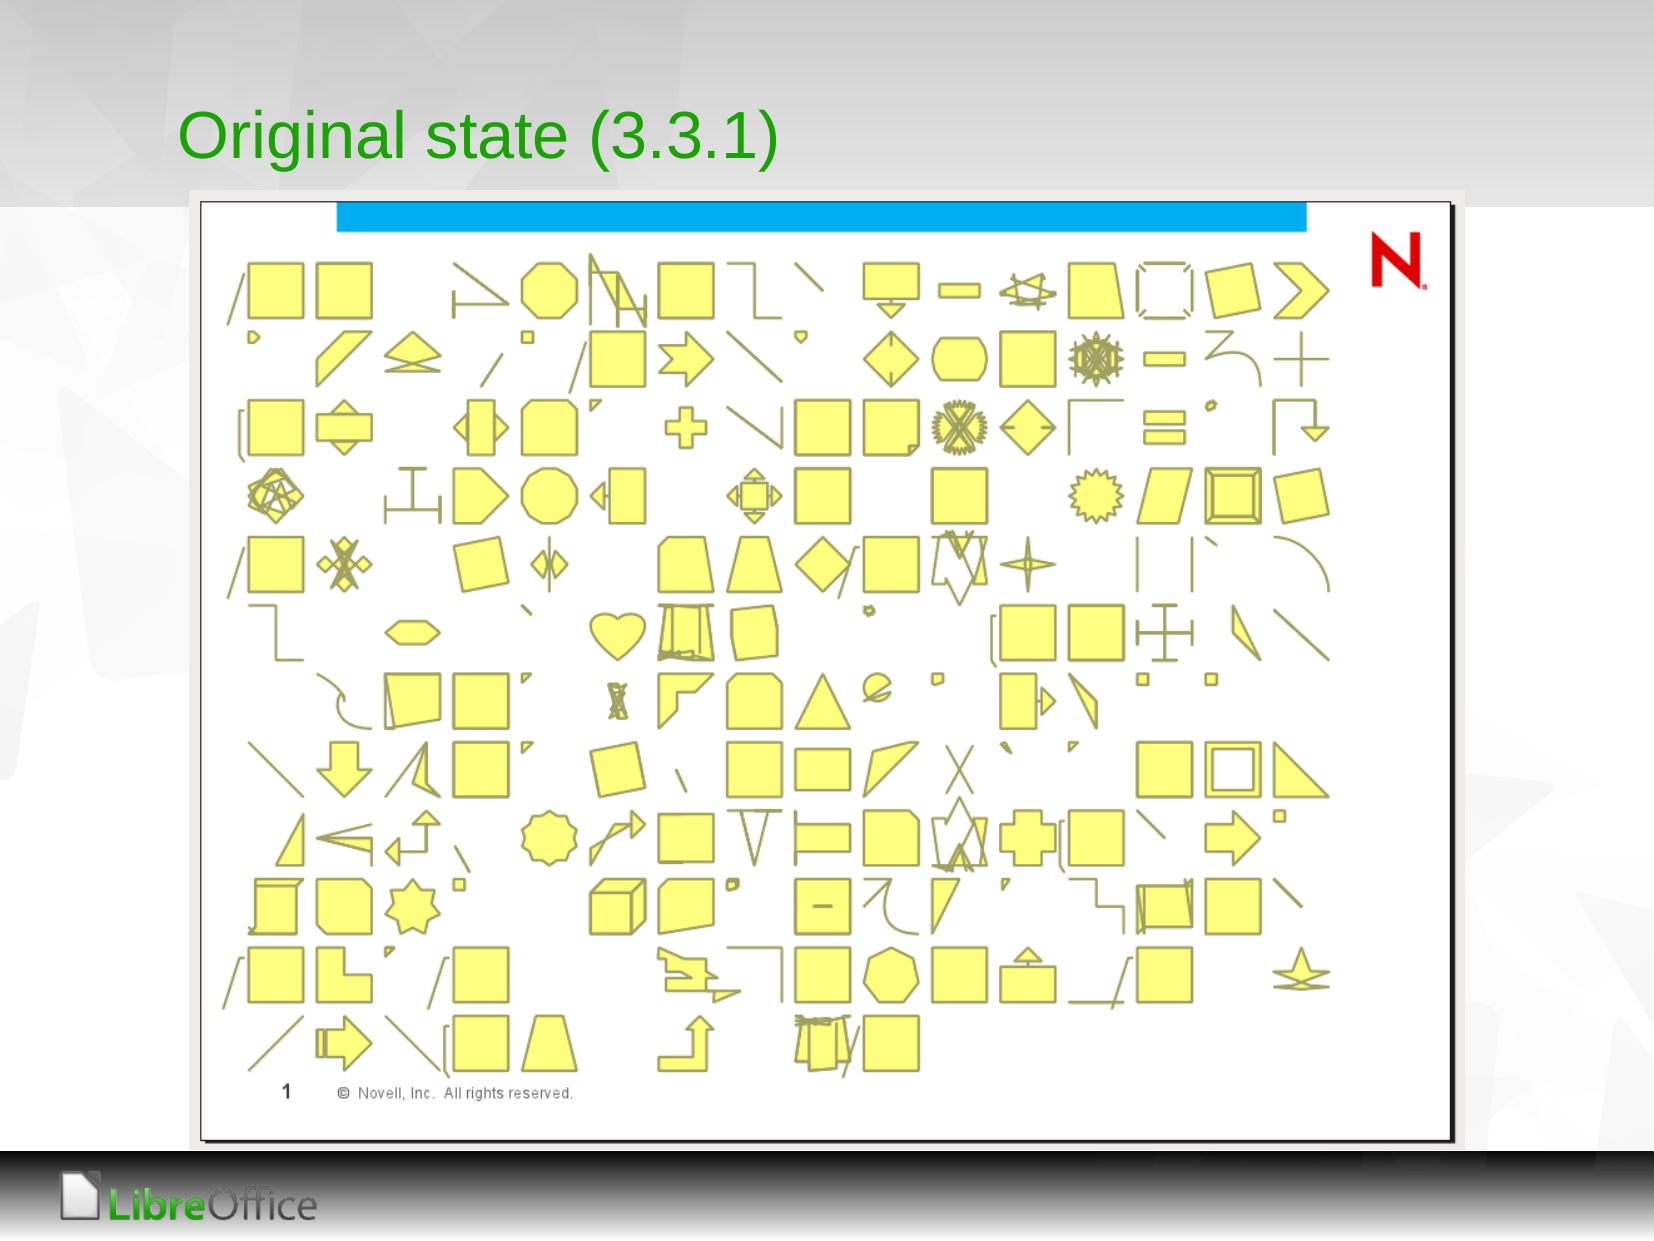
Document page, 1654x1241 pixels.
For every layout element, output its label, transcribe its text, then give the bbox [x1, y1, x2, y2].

picture [0, 0, 1654, 1169]
picture [41, 1152, 337, 1240]
title Original state (3.3.1) [177, 46, 1525, 226]
